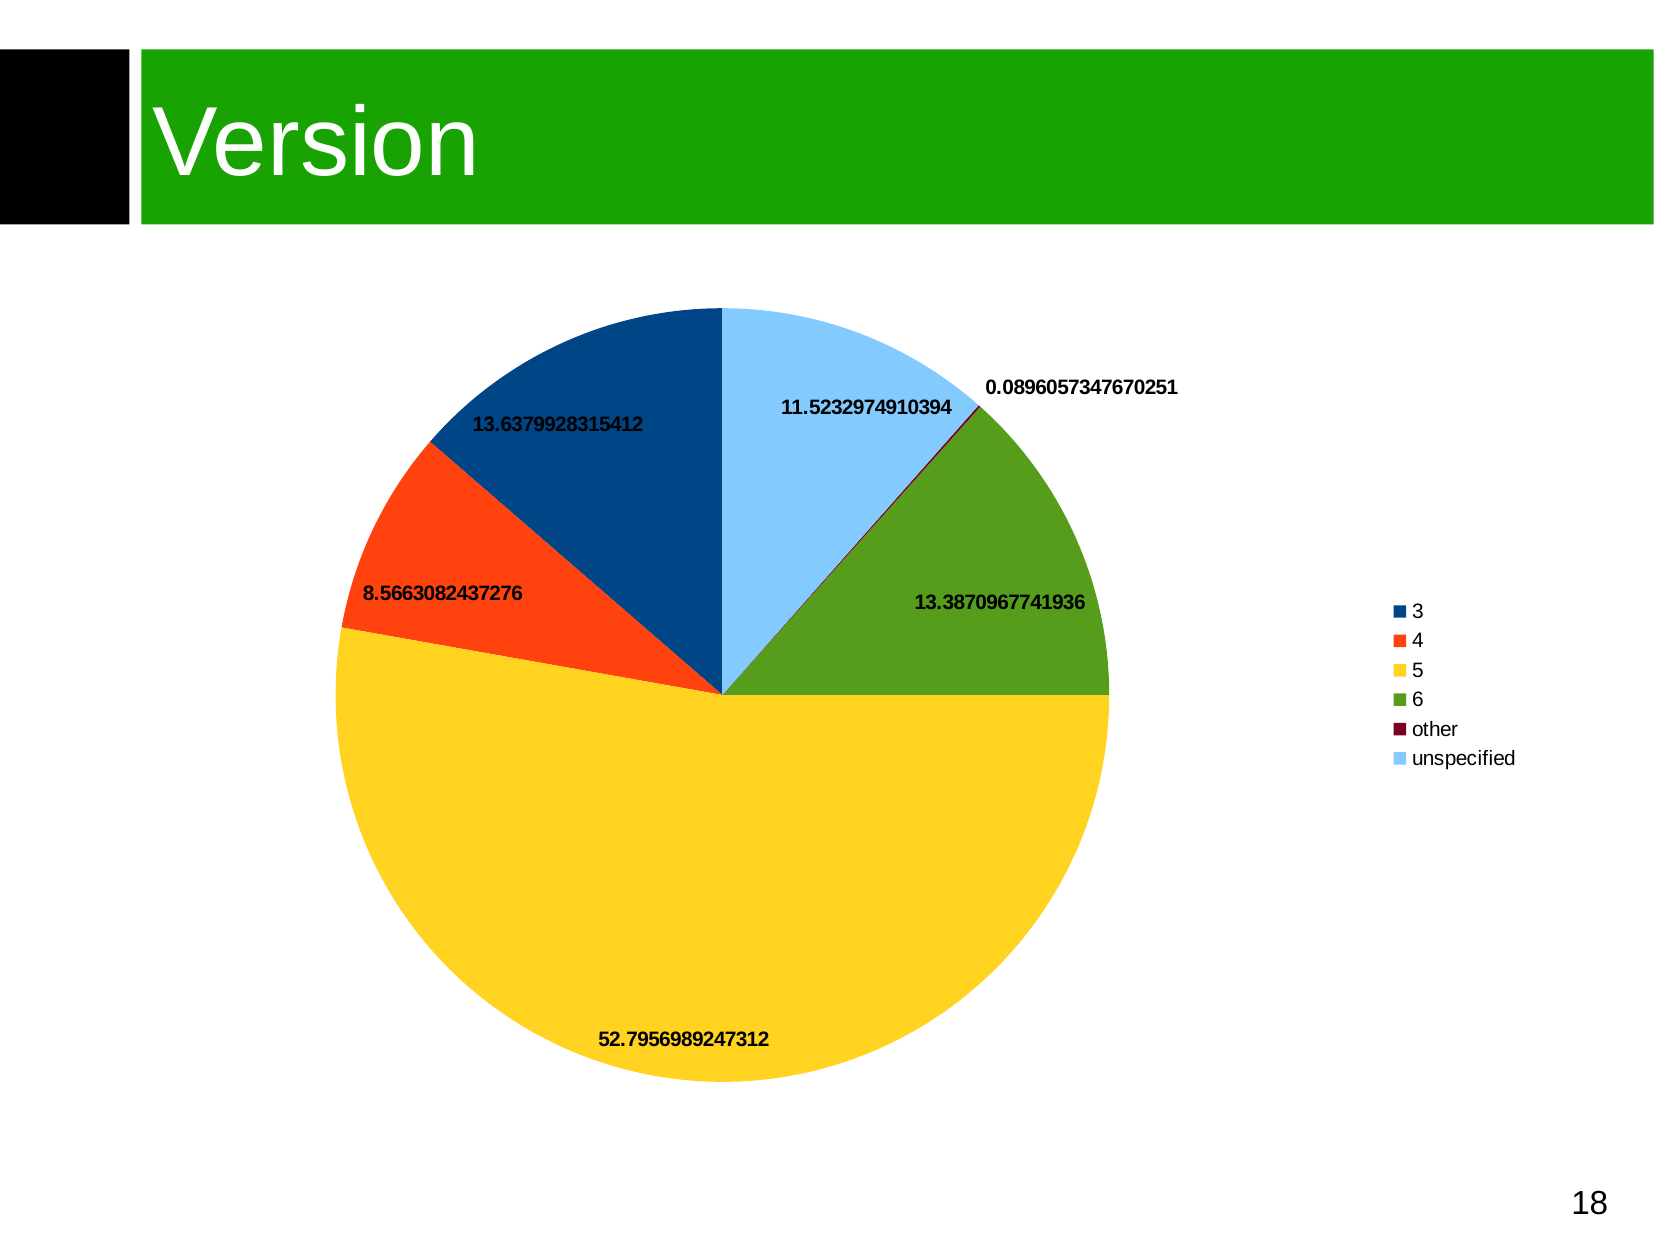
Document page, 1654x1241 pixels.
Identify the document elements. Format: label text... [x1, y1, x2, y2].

chart [70, 271, 1541, 1099]
title Version [152, 72, 1654, 211]
